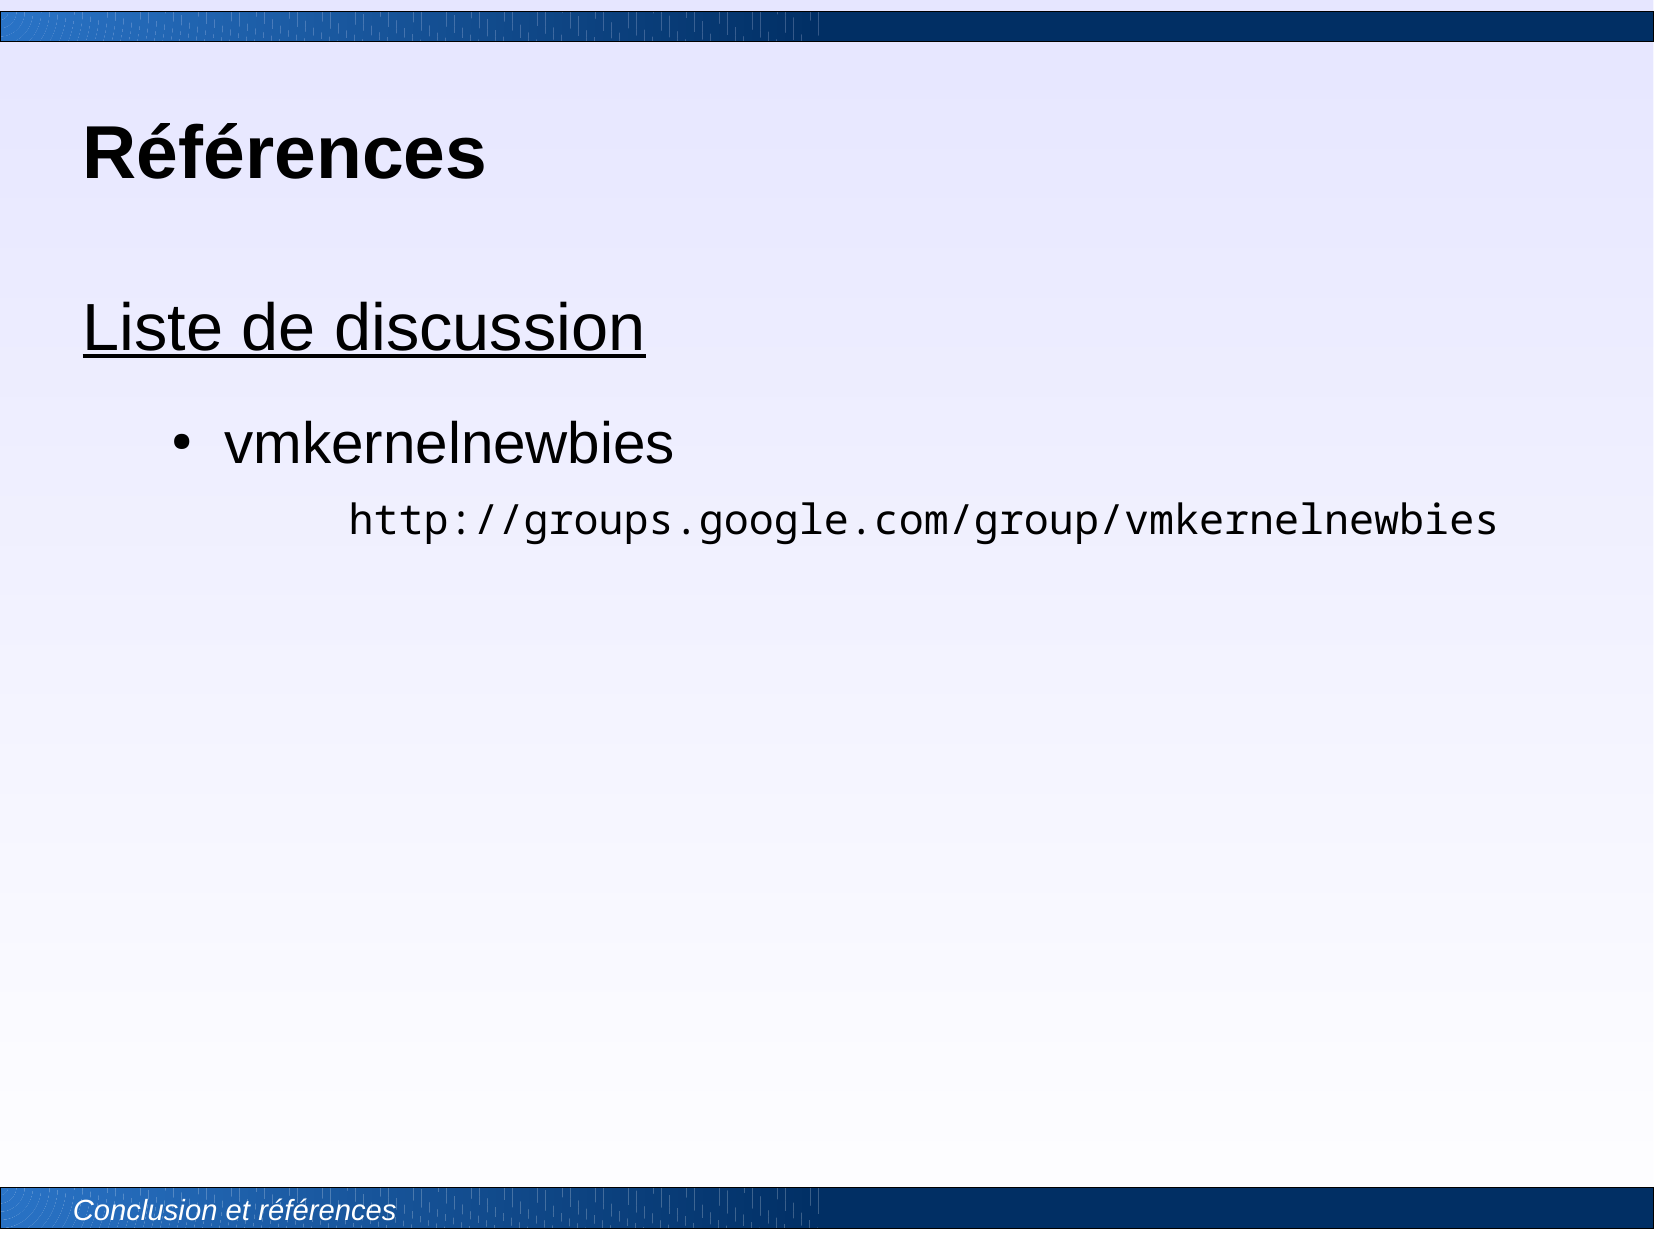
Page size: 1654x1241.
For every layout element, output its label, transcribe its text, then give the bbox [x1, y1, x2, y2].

list Liste de discussion vmkernelnewbies http://groups.google.com/group/vmkernelnewbies [82, 290, 1571, 1094]
text_box Conclusion et références [58, 1186, 442, 1235]
title Références [82, 56, 1571, 250]
